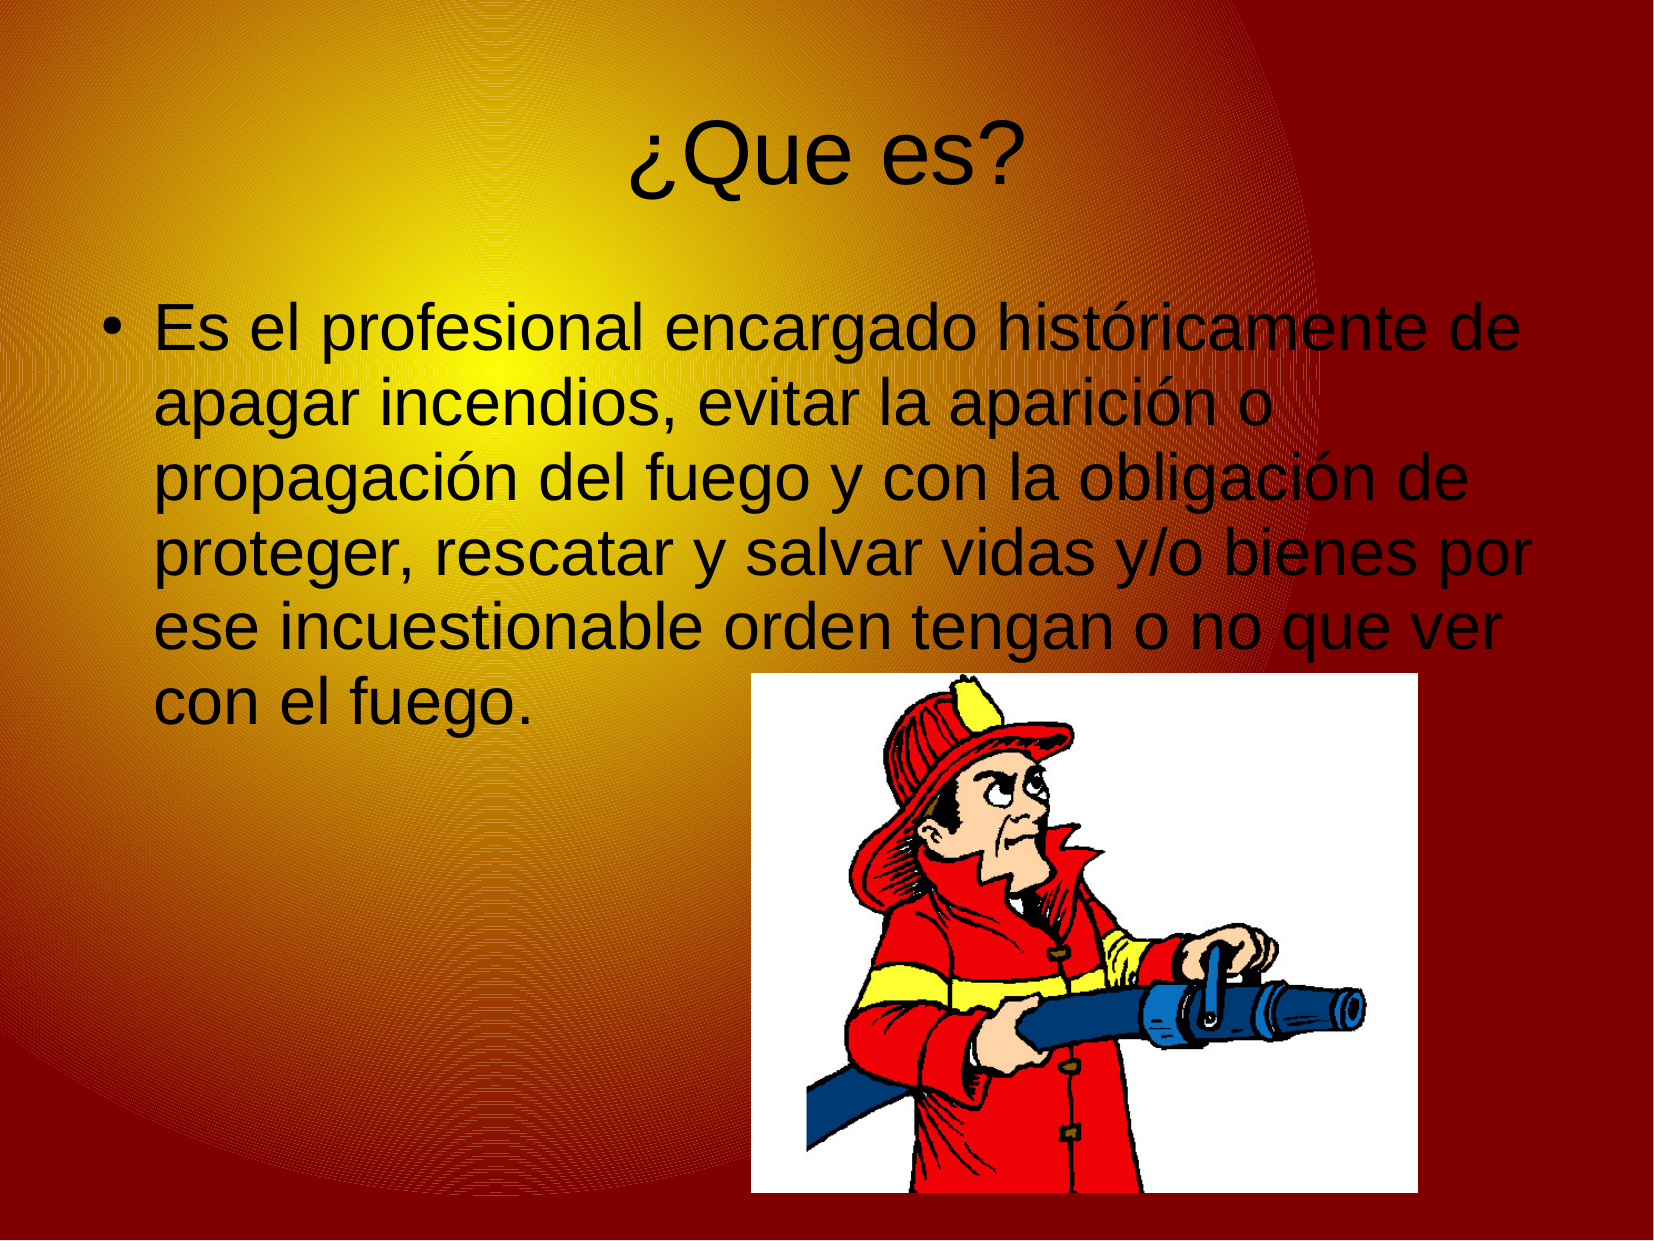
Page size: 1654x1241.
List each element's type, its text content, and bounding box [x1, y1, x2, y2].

list Es el profesional encargado históricamente de apagar incendios, evitar la aparición o propagación del fuego y con la obligación de proteger, rescatar y salvar vidas y/o bienes por ese incuestionable orden tengan o no que ver con el fuego. [82, 290, 1571, 1109]
picture [751, 673, 1418, 1193]
title ¿Que es? [82, 49, 1571, 257]
